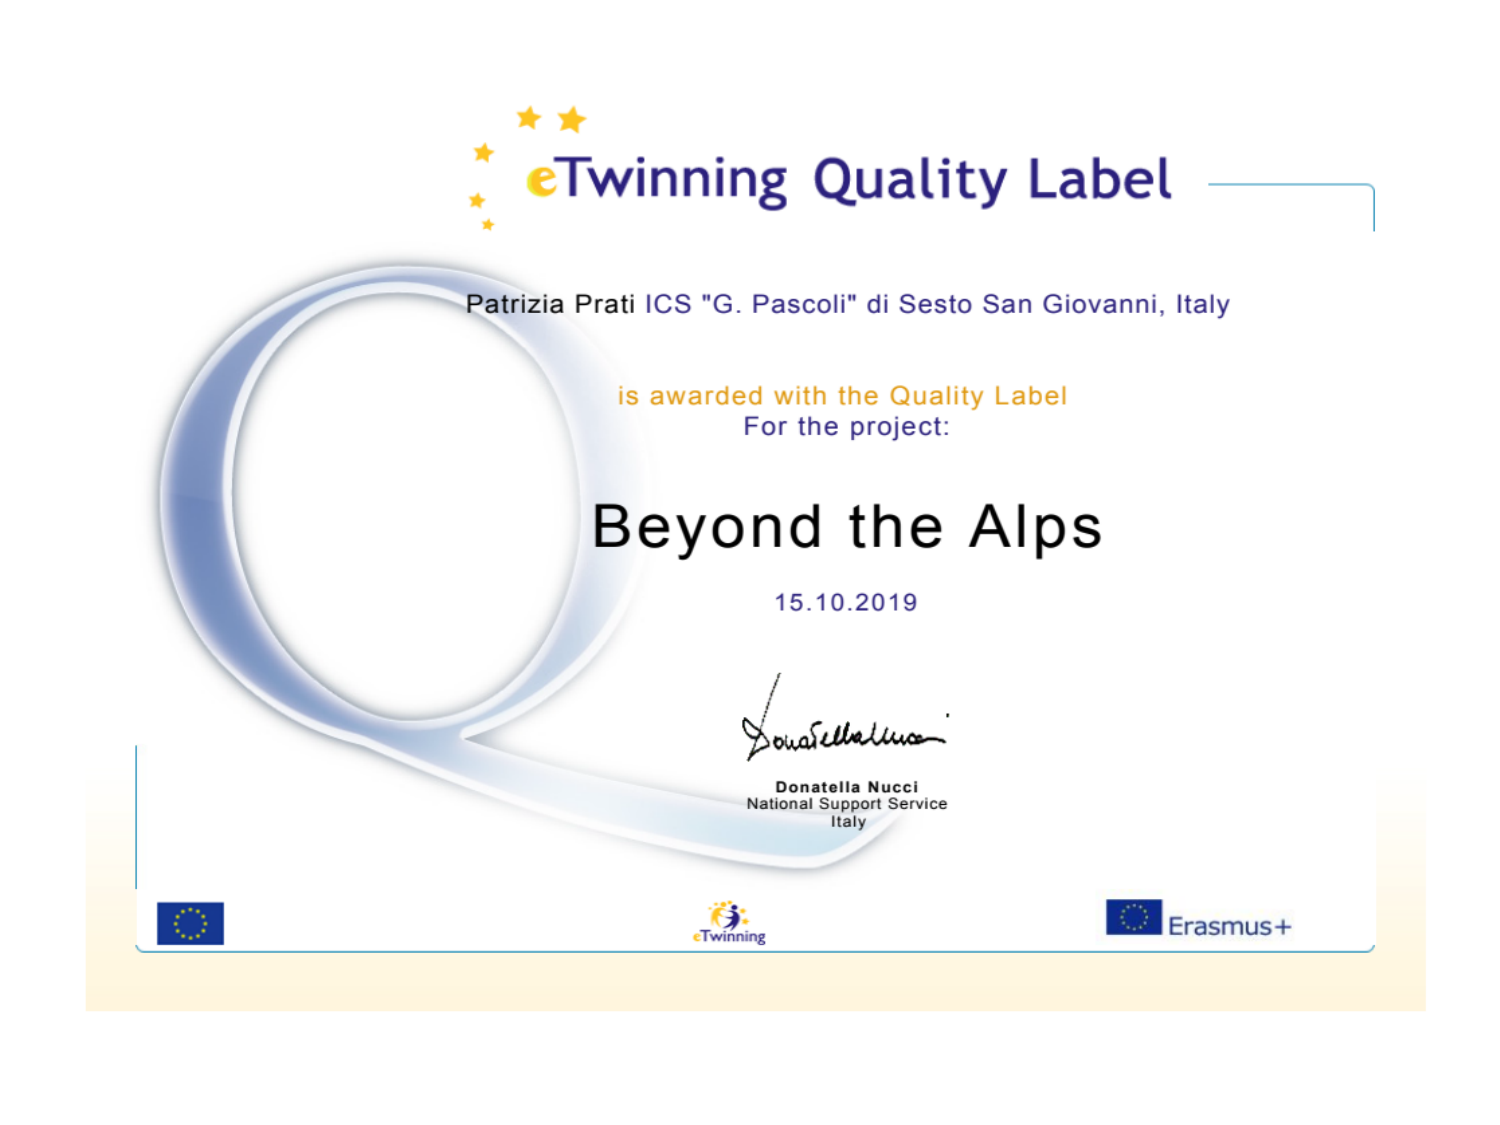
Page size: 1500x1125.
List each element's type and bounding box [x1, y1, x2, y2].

picture [47, 70, 1465, 1109]
